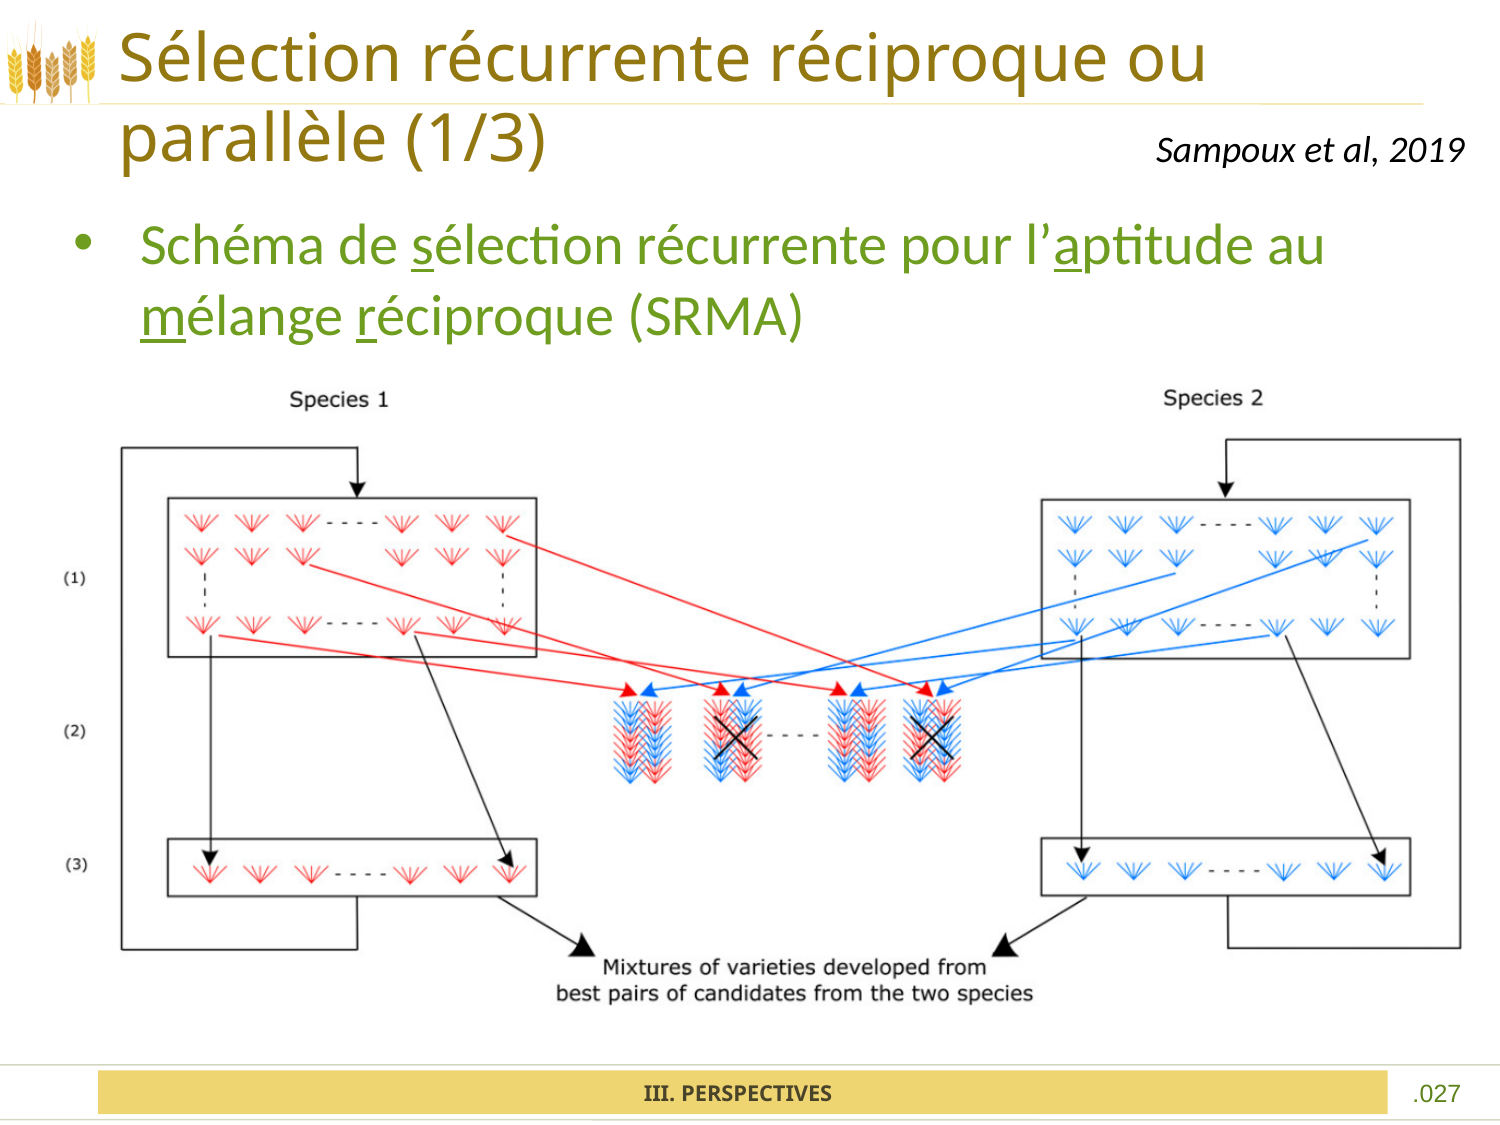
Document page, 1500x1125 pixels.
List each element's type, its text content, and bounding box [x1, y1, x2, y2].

picture [5, 18, 99, 104]
text_box Sampoux et al, 2019 [1141, 117, 1500, 186]
title Sélection récurrente réciproque ou parallèle (1/3) [103, 7, 1495, 111]
text_box III. PERSPECTIVES [112, 1079, 1365, 1106]
list Schéma de sélection récurrente pour l’aptitude au mélange réciproque (SRMA) [50, 199, 1458, 423]
picture [24, 372, 1475, 1009]
